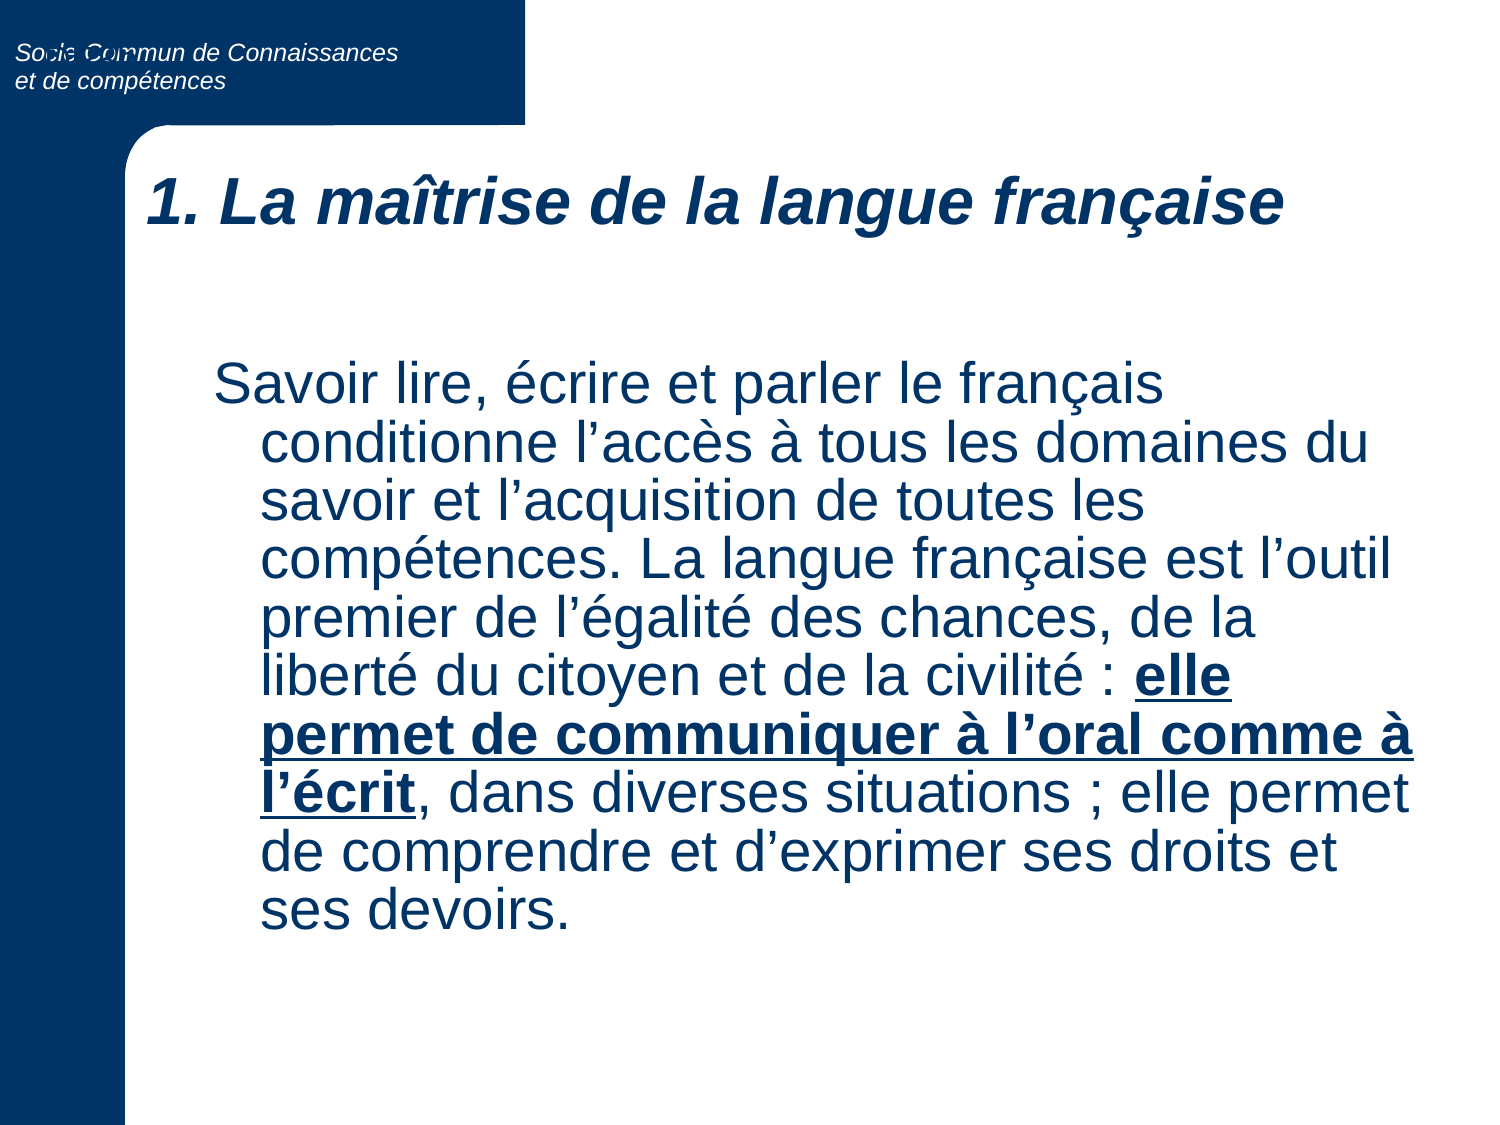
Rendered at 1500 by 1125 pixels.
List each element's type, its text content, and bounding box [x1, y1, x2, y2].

list Savoir lire, écrire et parler le français conditionne l’accès à tous les domaines du savoir et l’acquisition de toutes les compétences. La langue française est l’outil premier de l’égalité des chances, de la liberté du citoyen et de la civilité : elle permet de communiquer à l’oral comme à l’écrit, dans diverses situations ; elle permet de comprendre et d’exprimer ses droits et ses devoirs. [123, 278, 1436, 1059]
title 1. La maîtrise de la langue française [131, 144, 1417, 247]
text_box DP3h [29, 31, 195, 89]
